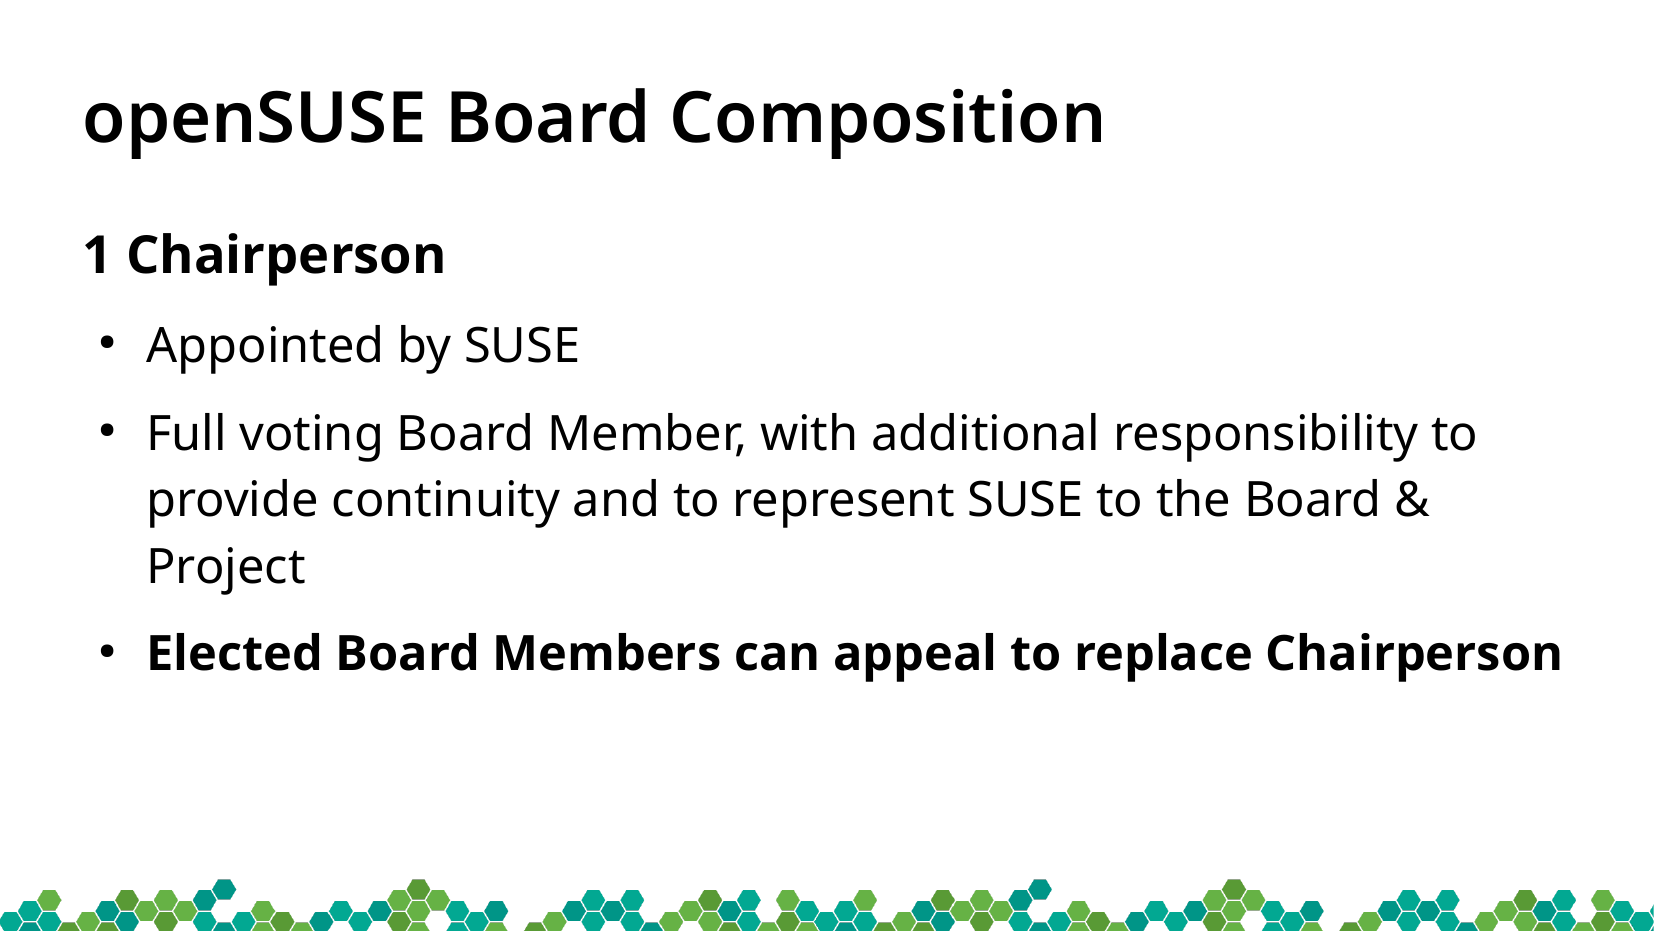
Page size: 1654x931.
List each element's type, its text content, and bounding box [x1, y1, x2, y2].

picture [0, 871, 1654, 931]
title openSUSE Board Composition [82, 37, 1571, 193]
list 1 Chairperson Appointed by SUSE Full voting Board Member, with additional responsibility to provide continuity and to represent SUSE to the Board & Project Elected Board Members can appeal to replace Chairperson [82, 217, 1571, 758]
